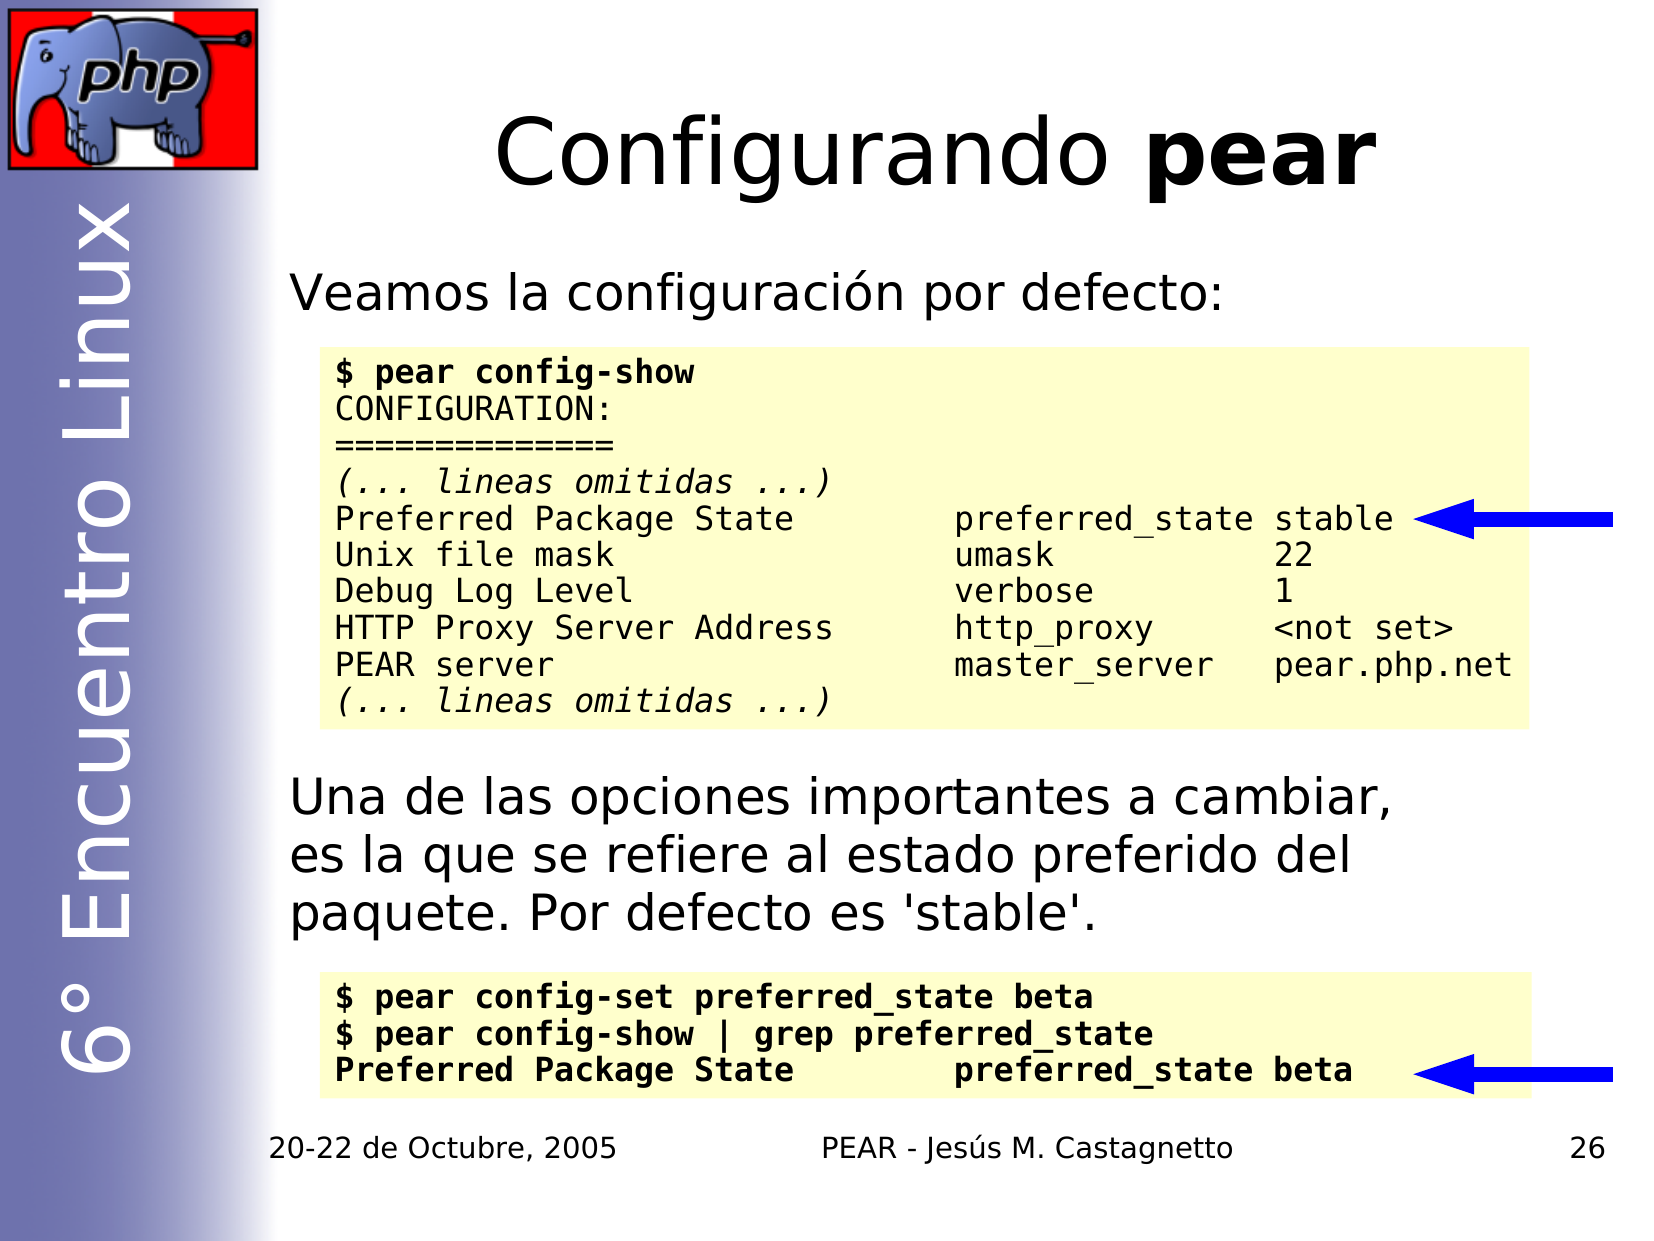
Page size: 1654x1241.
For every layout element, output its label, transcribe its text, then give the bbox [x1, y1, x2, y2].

text_box Veamos la configuración por defecto: [274, 256, 1243, 330]
text_box $ pear config-show CONFIGURATION: ============== (... lineas omitidas ...) Preferred Package State preferred_state stable Unix file mask umask 22 Debug Log Level verbose 1 HTTP Proxy Server Address http_proxy <not set> PEAR server master_server pear.php.net (... lineas omitidas ...) [319, 347, 1530, 730]
title Configurando pear [300, 49, 1571, 257]
text_box Una de las opciones importantes a cambiar, es la que se refiere al estado preferido del paquete. Por defecto es 'stable'. [274, 760, 1437, 1013]
picture [0, 0, 1654, 1241]
text_box $ pear config-set preferred_state beta $ pear config-show | grep preferred_state Preferred Package State preferred_state beta [319, 972, 1532, 1099]
